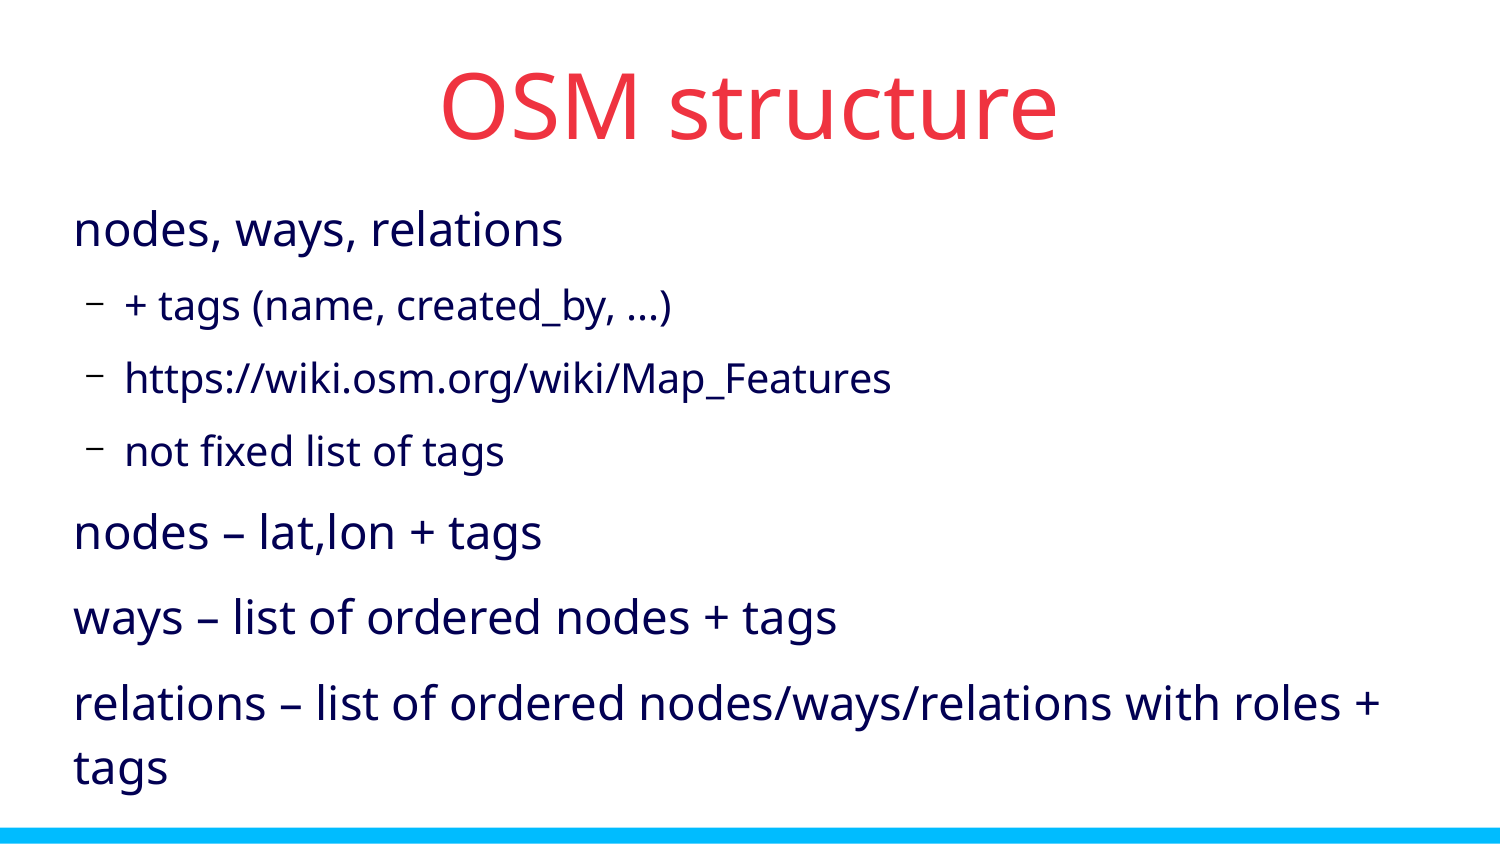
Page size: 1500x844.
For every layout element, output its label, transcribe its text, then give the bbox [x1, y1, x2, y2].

title OSM structure [75, 33, 1425, 175]
list nodes, ways, relations + tags (name, created_by, ...) https://wiki.osm.org/wiki/Map_Features not fixed list of tags nodes – lat,lon + tags ways – list of ordered nodes + tags relations – list of ordered nodes/ways/relations with roles + tags [23, 195, 1477, 804]
